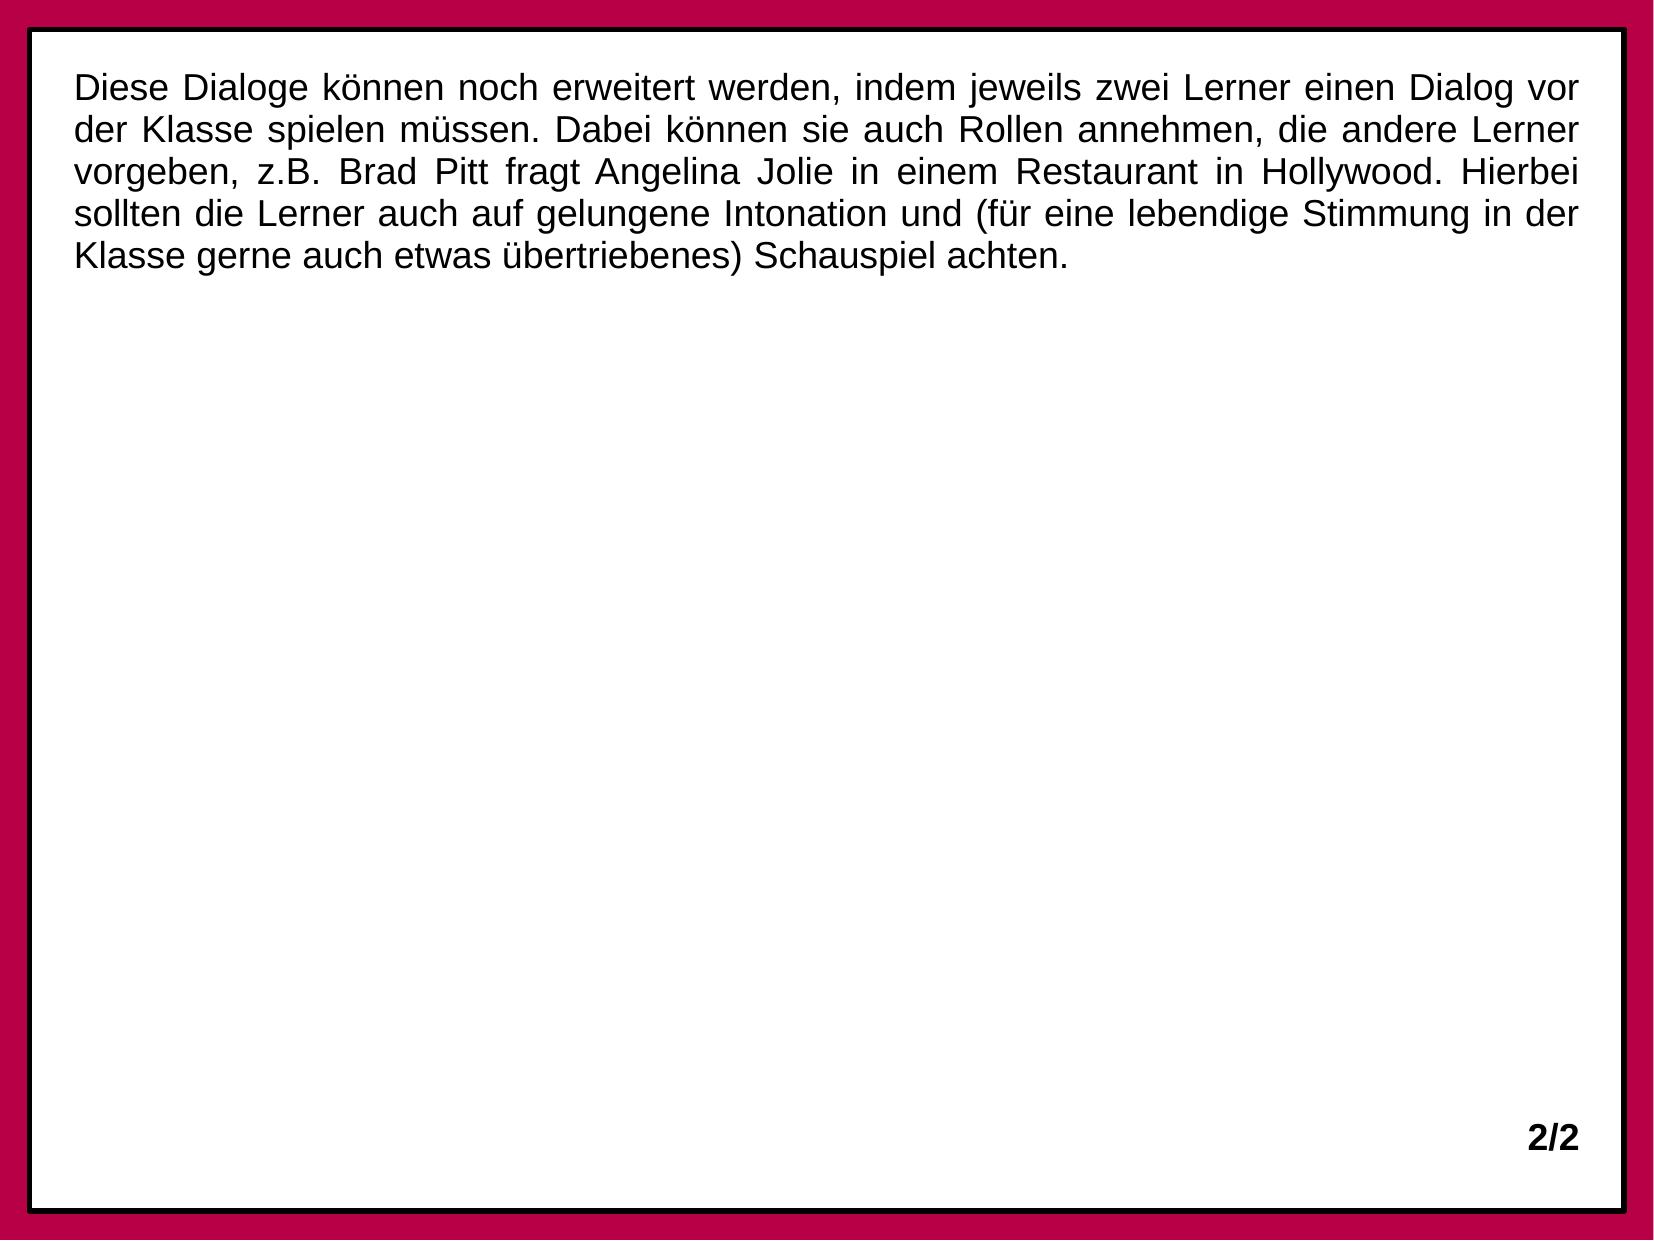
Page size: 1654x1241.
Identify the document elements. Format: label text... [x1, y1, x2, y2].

text_box [29, 29, 1625, 1211]
text_box Diese Dialoge können noch erweitert werden, indem jeweils zwei Lerner einen Dialog vor der Klasse spielen müssen. Dabei können sie auch Rollen annehmen, die andere Lerner vorgeben, z.B. Brad Pitt fragt Angelina Jolie in einem Restaurant in Hollywood. Hierbei sollten die Lerner auch auf gelungene Intonation und (für eine lebendige Stimmung in der Klasse gerne auch etwas übertriebenes) Schauspiel achten. 2/2 [59, 59, 1595, 1174]
